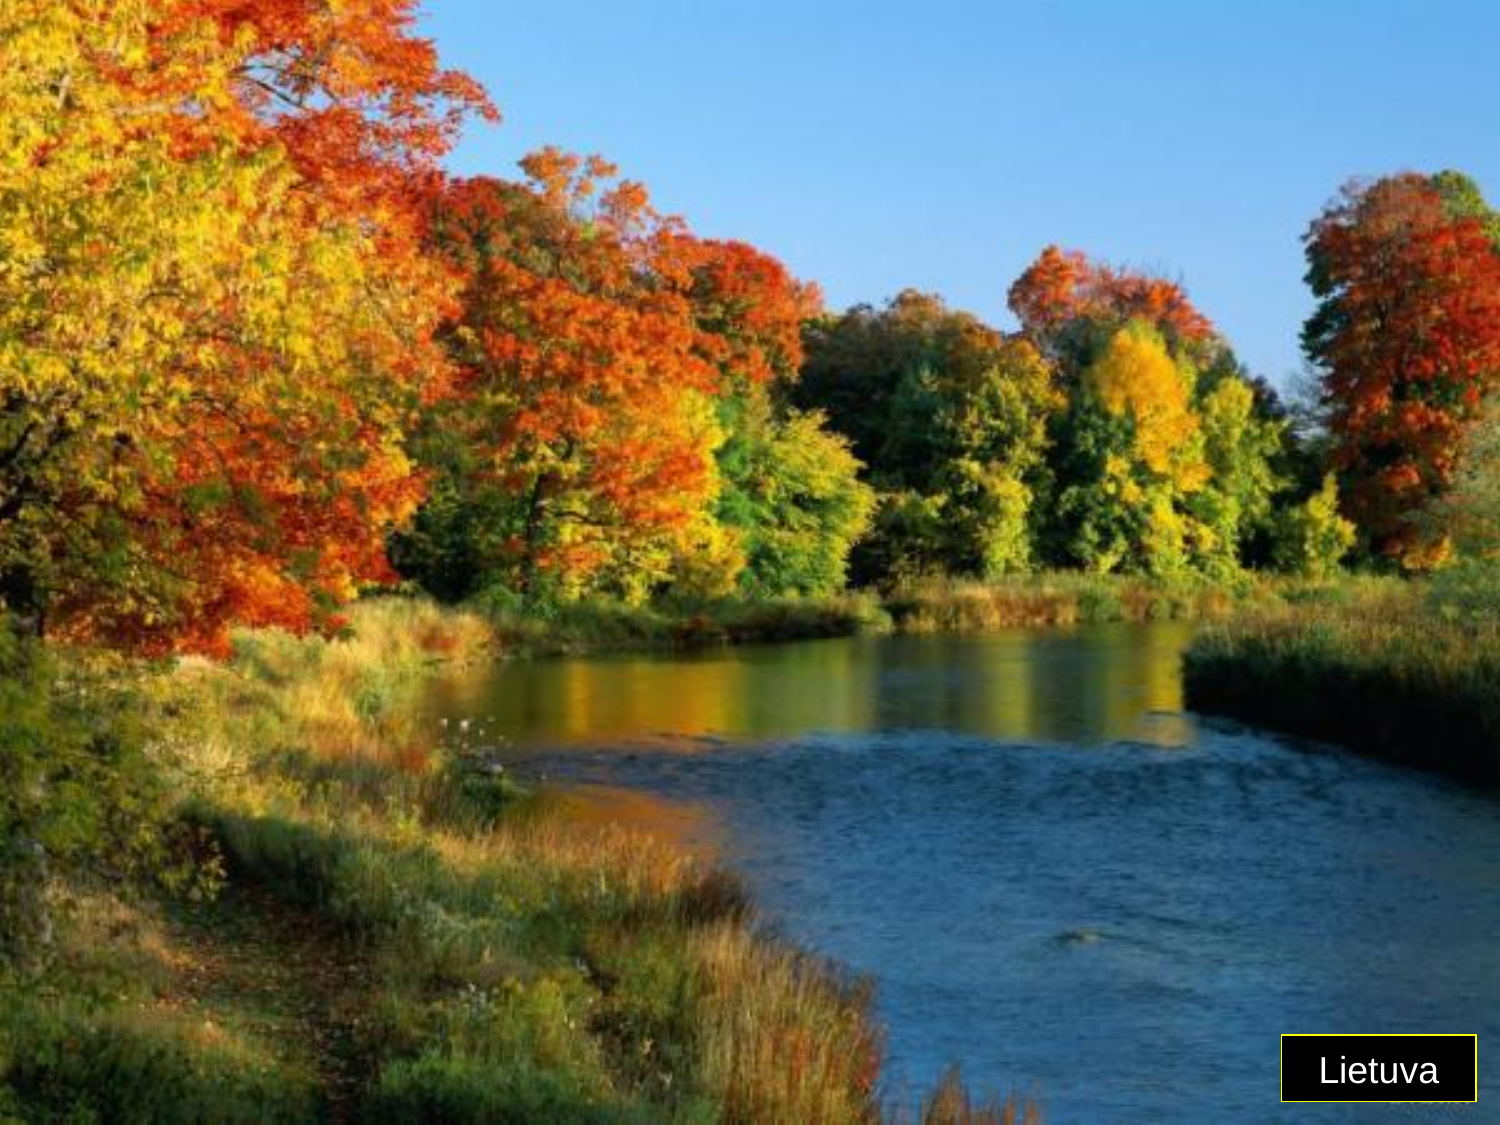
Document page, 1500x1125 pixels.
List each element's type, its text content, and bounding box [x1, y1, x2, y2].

picture [0, 0, 1500, 1125]
text_box Lietuva [1281, 1035, 1476, 1101]
